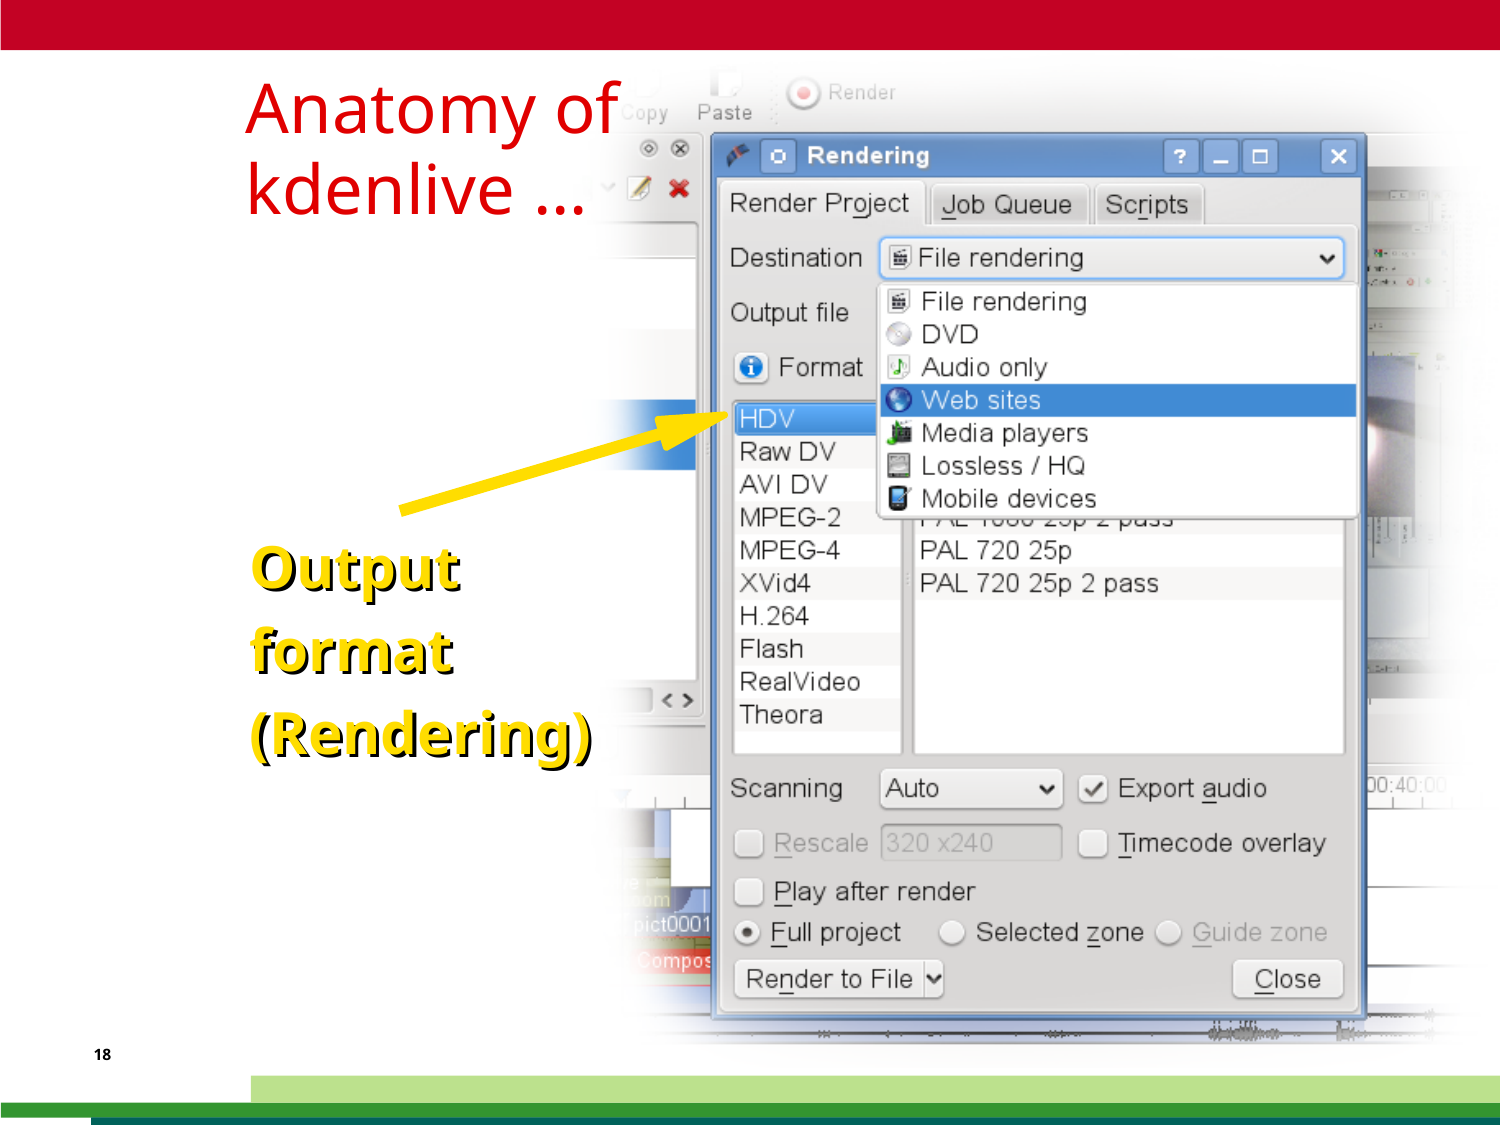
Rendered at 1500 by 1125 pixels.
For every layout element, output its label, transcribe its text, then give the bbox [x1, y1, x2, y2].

picture [570, 53, 1499, 1068]
title Anatomy of kdenlive … [245, 68, 1408, 231]
text_box Output format (Rendering) [235, 514, 681, 669]
